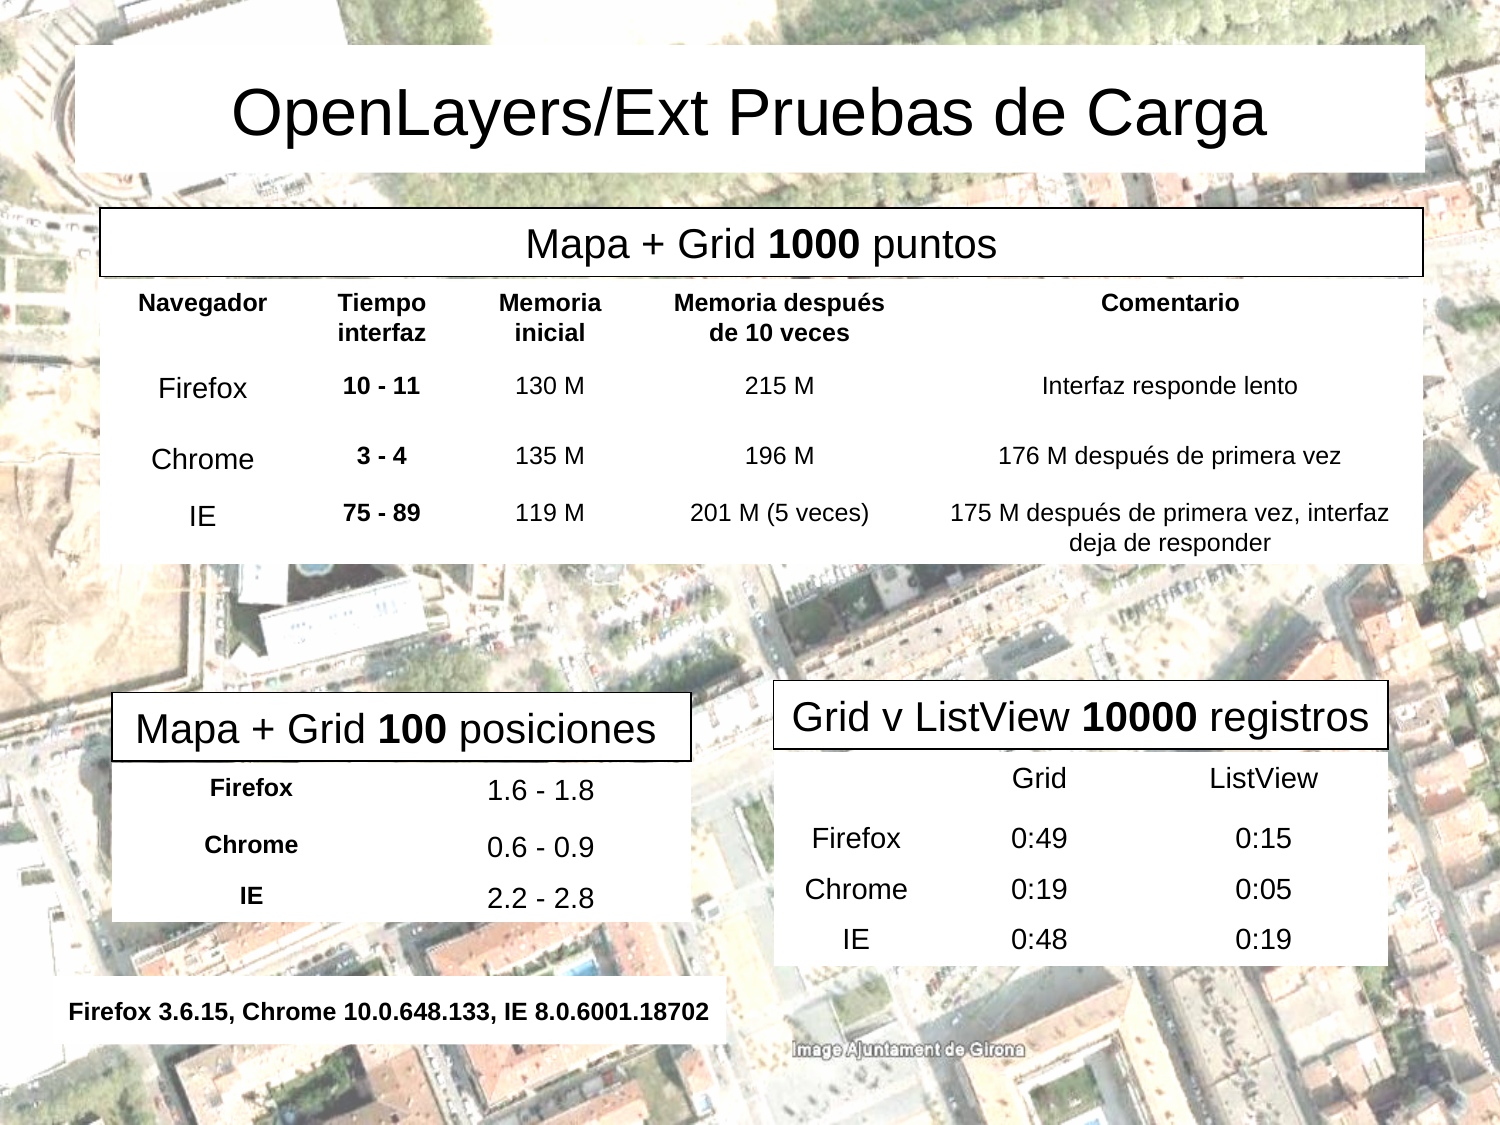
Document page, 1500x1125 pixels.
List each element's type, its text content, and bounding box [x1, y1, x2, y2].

table_header Firefox [112, 763, 391, 821]
table_header Grid [939, 752, 1140, 812]
table_header Navegador [100, 279, 305, 362]
table_cell 0:19 [939, 862, 1140, 913]
text_box Firefox 3.6.15, Chrome 10.0.648.133, IE 8.0.6001.18702 [53, 976, 727, 1045]
table_cell IE [100, 489, 305, 564]
table_cell 215 M [642, 362, 918, 432]
table_cell Chrome [112, 821, 391, 871]
table_header Memoria inicial [458, 279, 642, 362]
text_box Mapa + Grid 1000 puntos [100, 208, 1424, 277]
table_cell Firefox [100, 362, 305, 432]
table_cell 0.6 - 0.9 [391, 821, 691, 871]
text_box OpenLayers/Ext Pruebas de Carga [75, 45, 1426, 173]
text_box Grid v ListView 10000 registros [773, 680, 1388, 750]
table_cell 10 - 11 [305, 362, 458, 432]
table_cell 196 M [642, 432, 918, 489]
table_cell 75 - 89 [305, 489, 458, 564]
picture [0, 0, 1500, 1125]
table_cell Firefox [774, 812, 939, 862]
table_cell 0:15 [1140, 812, 1388, 862]
table_cell IE [112, 871, 391, 922]
table_header Tiempo interfaz [305, 279, 458, 362]
table_header [774, 752, 939, 812]
table_cell Chrome [774, 862, 939, 913]
table_cell 119 M [458, 489, 642, 564]
table_header 1.6 - 1.8 [391, 763, 691, 821]
table_header ListView [1140, 752, 1388, 812]
table_cell 175 M después de primera vez, interfaz deja de responder [918, 489, 1423, 564]
table_cell 135 M [458, 432, 642, 489]
table_cell 0:19 [1140, 913, 1388, 966]
table_cell 201 M (5 veces) [642, 489, 918, 564]
table_cell 3 - 4 [305, 432, 458, 489]
table_cell Interfaz responde lento [918, 362, 1423, 432]
table_cell 0:48 [939, 913, 1140, 966]
table_cell 130 M [458, 362, 642, 432]
table_cell IE [774, 913, 939, 966]
table_cell 0:49 [939, 812, 1140, 862]
table_cell 2.2 - 2.8 [391, 871, 691, 922]
text_box Mapa + Grid 100 posiciones [112, 692, 692, 761]
table_header Memoria después de 10 veces [642, 279, 918, 362]
table_cell 0:05 [1140, 862, 1388, 913]
table_cell 176 M después de primera vez [918, 432, 1423, 489]
table_header Comentario [918, 279, 1423, 362]
table_cell Chrome [100, 432, 305, 489]
